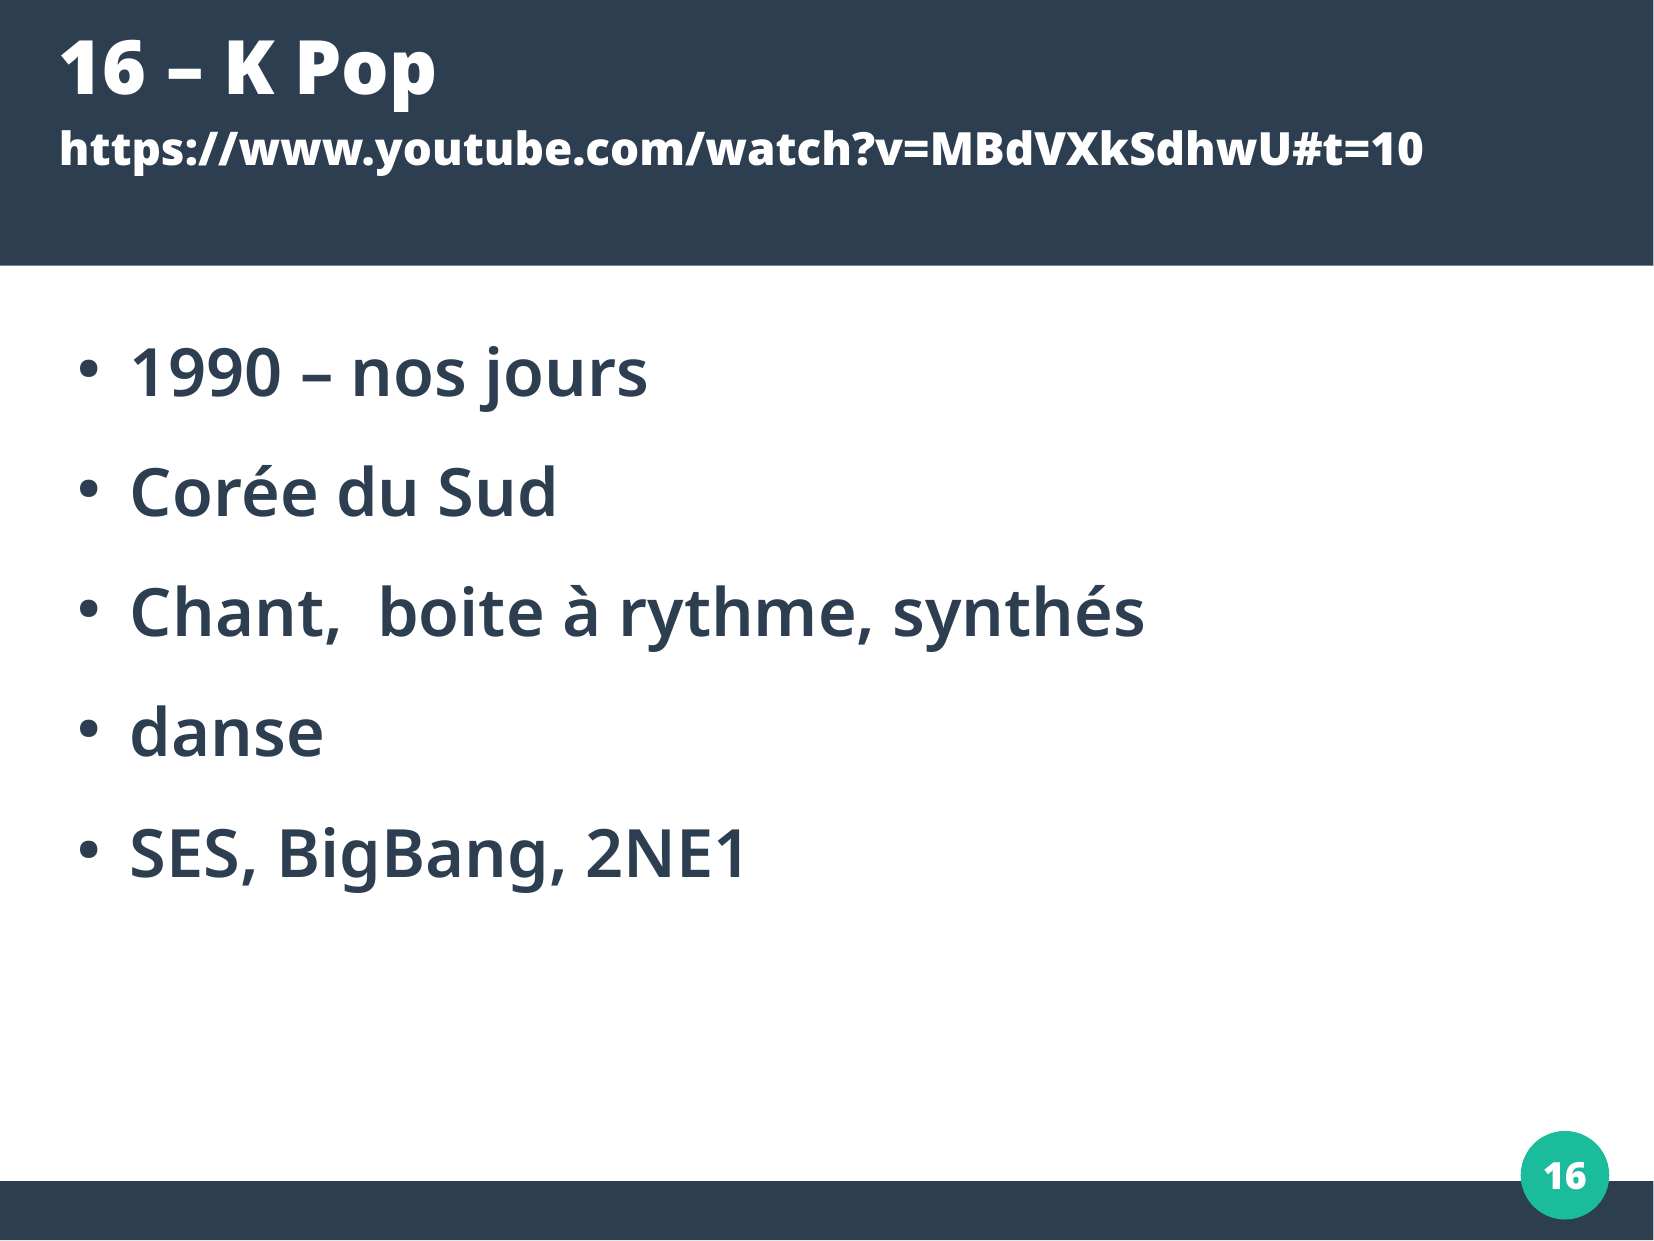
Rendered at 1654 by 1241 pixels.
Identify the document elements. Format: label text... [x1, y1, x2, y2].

title 16 – K Pop https://www.youtube.com/watch?v=MBdVXkSdhwU#t=10 [59, 49, 1595, 207]
list 1990 – nos jours Corée du Sud Chant, boite à rythme, synthés danse SES, BigBang, 2NE1 [59, 324, 1595, 1152]
